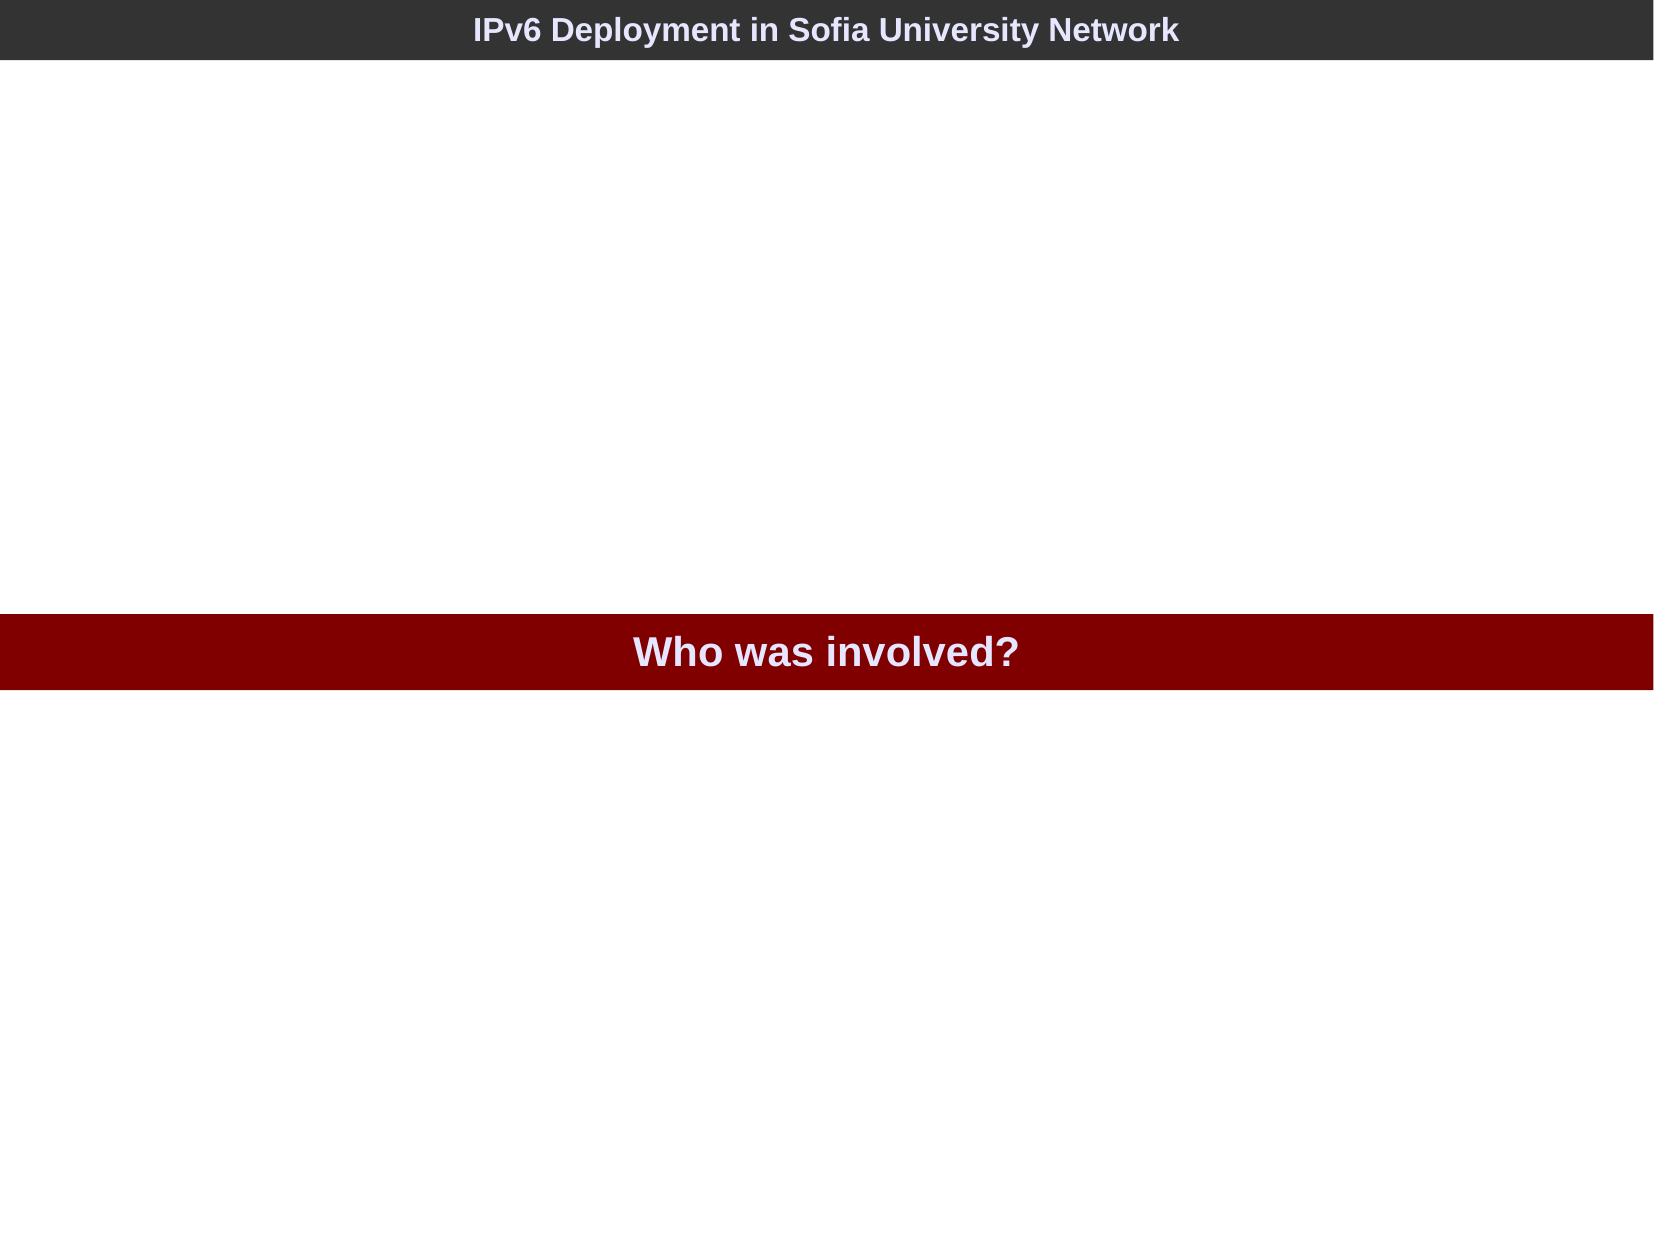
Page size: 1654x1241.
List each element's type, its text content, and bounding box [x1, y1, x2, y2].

text_box IPv6 Deployment in Sofia University Network [0, 0, 1654, 61]
text_box Who was involved? [0, 614, 1654, 691]
